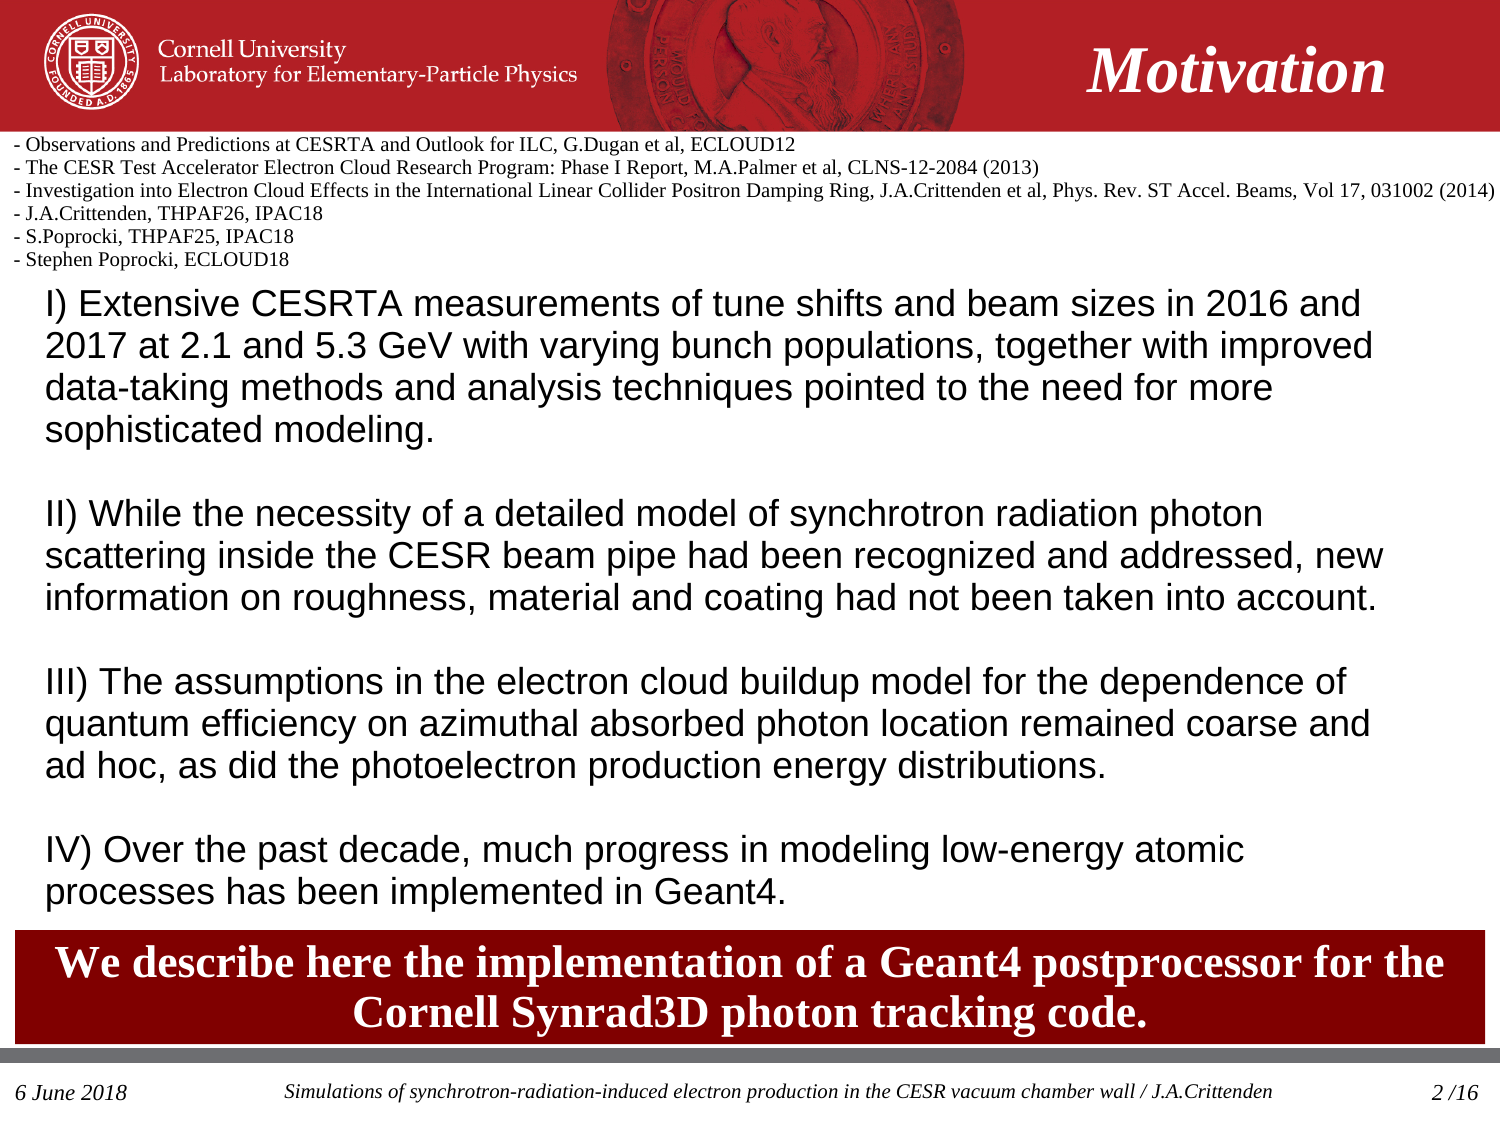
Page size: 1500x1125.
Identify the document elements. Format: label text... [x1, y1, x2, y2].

text_box - Observations and Predictions at CESRTA and Outlook for ILC, G.Dugan et al, ECLOUD12 - The CESR Test Accelerator Electron Cloud Research Program: Phase I Report, M.A.Palmer et al, CLNS-12-2084 (2013) - Investigation into Electron Cloud Effects in the International Linear Collider Positron Damping Ring, J.A.Crittenden et al, Phys. Rev. ST Accel. Beams, Vol 17, 031002 (2014) - J.A.Crittenden, THPAF26, IPAC18 - S.Poprocki, THPAF25, IPAC18 - Stephen Poprocki, ECLOUD18 [0, 125, 1500, 282]
picture [0, 0, 1500, 125]
text_box I) Extensive CESRTA measurements of tune shifts and beam sizes in 2016 and 2017 at 2.1 and 5.3 GeV with varying bunch populations, together with improved data-taking methods and analysis techniques pointed to the need for more sophisticated modeling. II) While the necessity of a detailed model of synchrotron radiation photon scattering inside the CESR beam pipe had been recognized and addressed, new information on roughness, material and coating had not been taken into account. III) The assumptions in the electron cloud buildup model for the dependence of quantum efficiency on azimuthal absorbed photon location remained coarse and ad hoc, as did the photoelectron production energy distributions. IV) Over the past decade, much progress in modeling low-energy atomic processes has been implemented in Geant4. [30, 282, 1411, 921]
text_box We describe here the implementation of a Geant4 postprocessor for the Cornell Synrad3D photon tracking code. [15, 930, 1486, 1045]
title Motivation [975, 4, 1500, 125]
